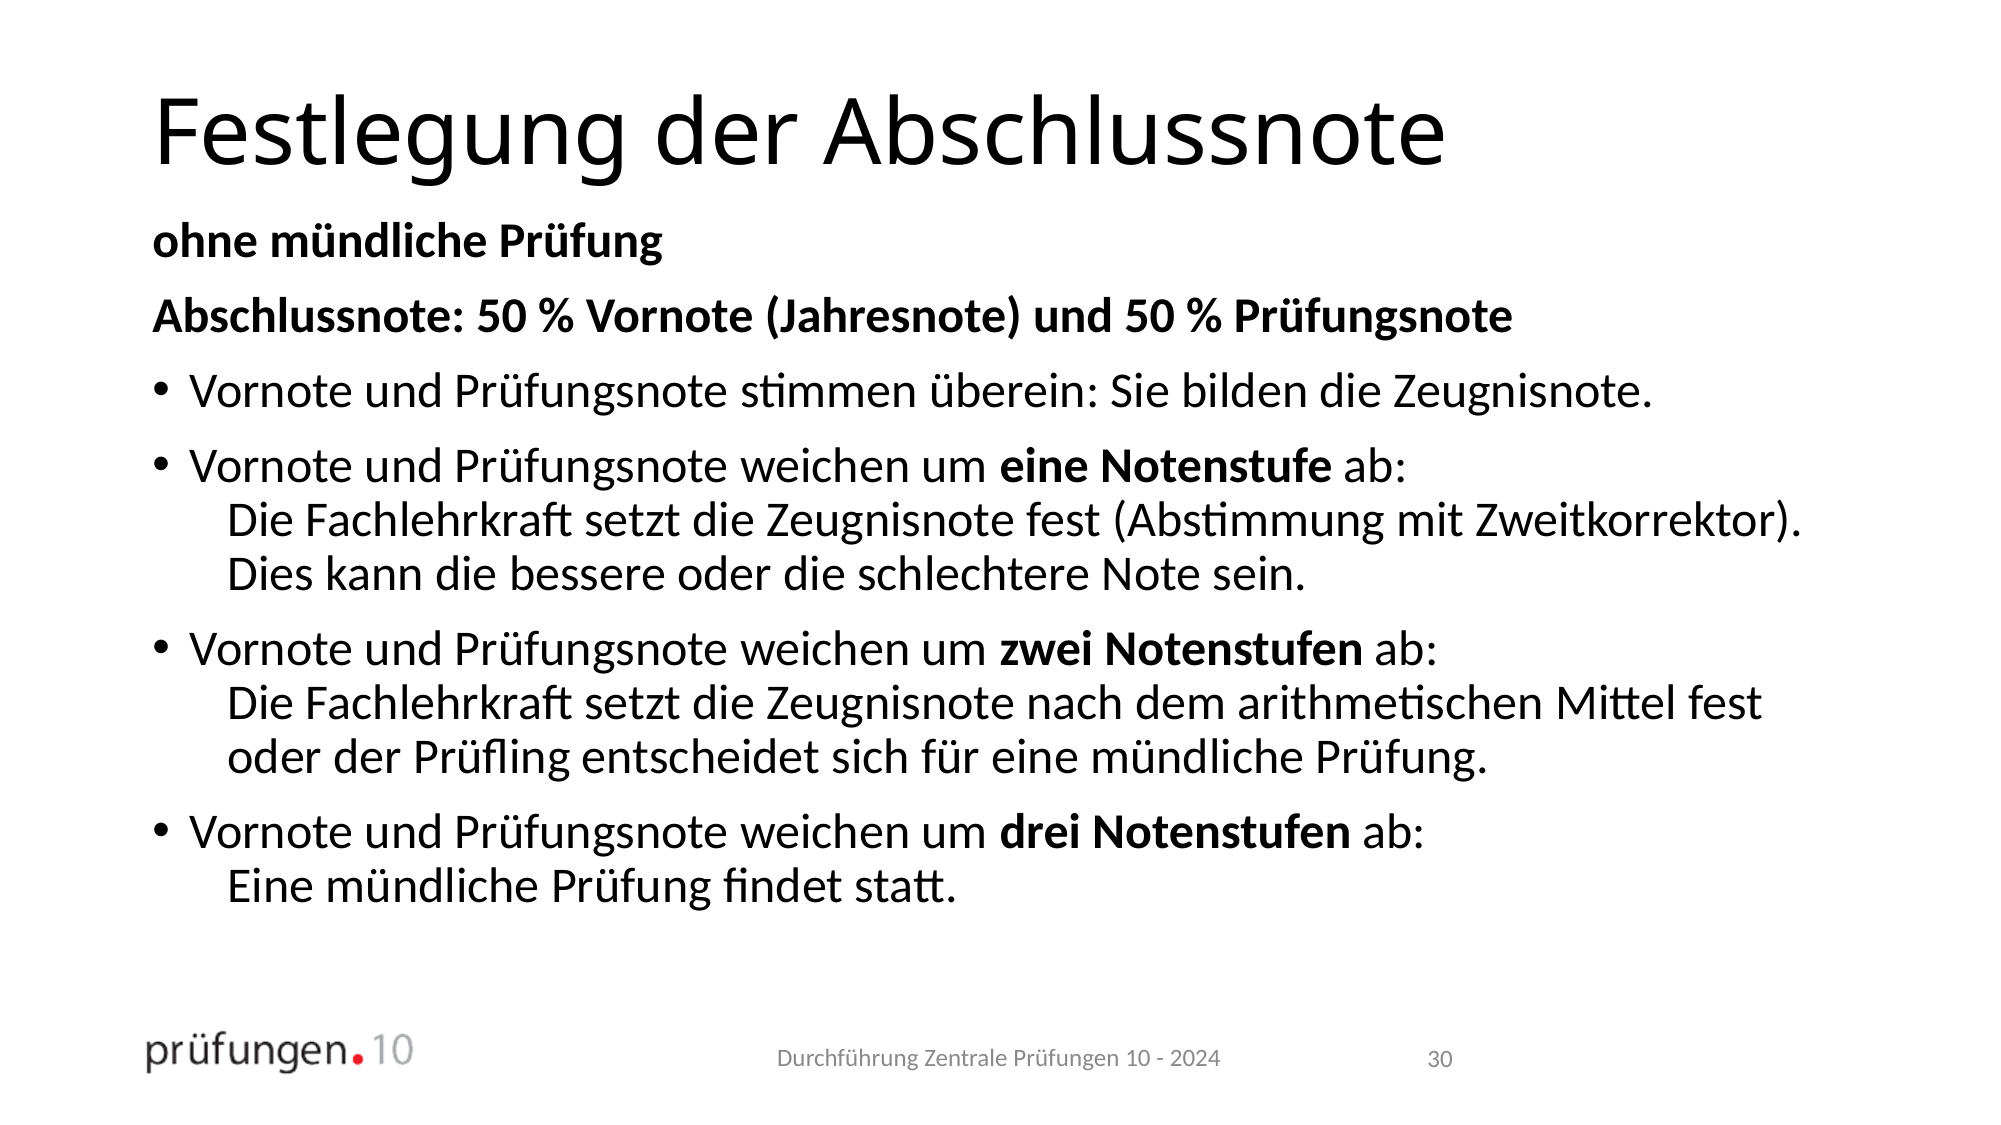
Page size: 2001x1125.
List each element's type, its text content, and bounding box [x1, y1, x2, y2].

title Festlegung der Abschlussnote [137, 77, 1863, 193]
list ohne mündliche Prüfung Abschlussnote: 50 % Vornote (Jahresnote) und 50 % Prüfungsnote Vornote und Prüfungsnote stimmen überein: Sie bilden die Zeugnisnote. Vornote und Prüfungsnote weichen um eine Notenstufe ab: Die Fachlehrkraft setzt die Zeugnisnote fest (Abstimmung mit Zweitkorrektor). Dies kann die bessere oder die schlechtere Note sein. Vornote und Prüfungsnote weichen um zwei Notenstufen ab: Die Fachlehrkraft setzt die Zeugnisnote nach dem arithmetischen Mittel fest oder der Prüfling entscheidet sich für eine mündliche Prüfung. Vornote und Prüfungsnote weichen um drei Notenstufen ab: Eine mündliche Prüfung findet statt. [137, 207, 1863, 1014]
text_box [1412, 1027, 1863, 1088]
